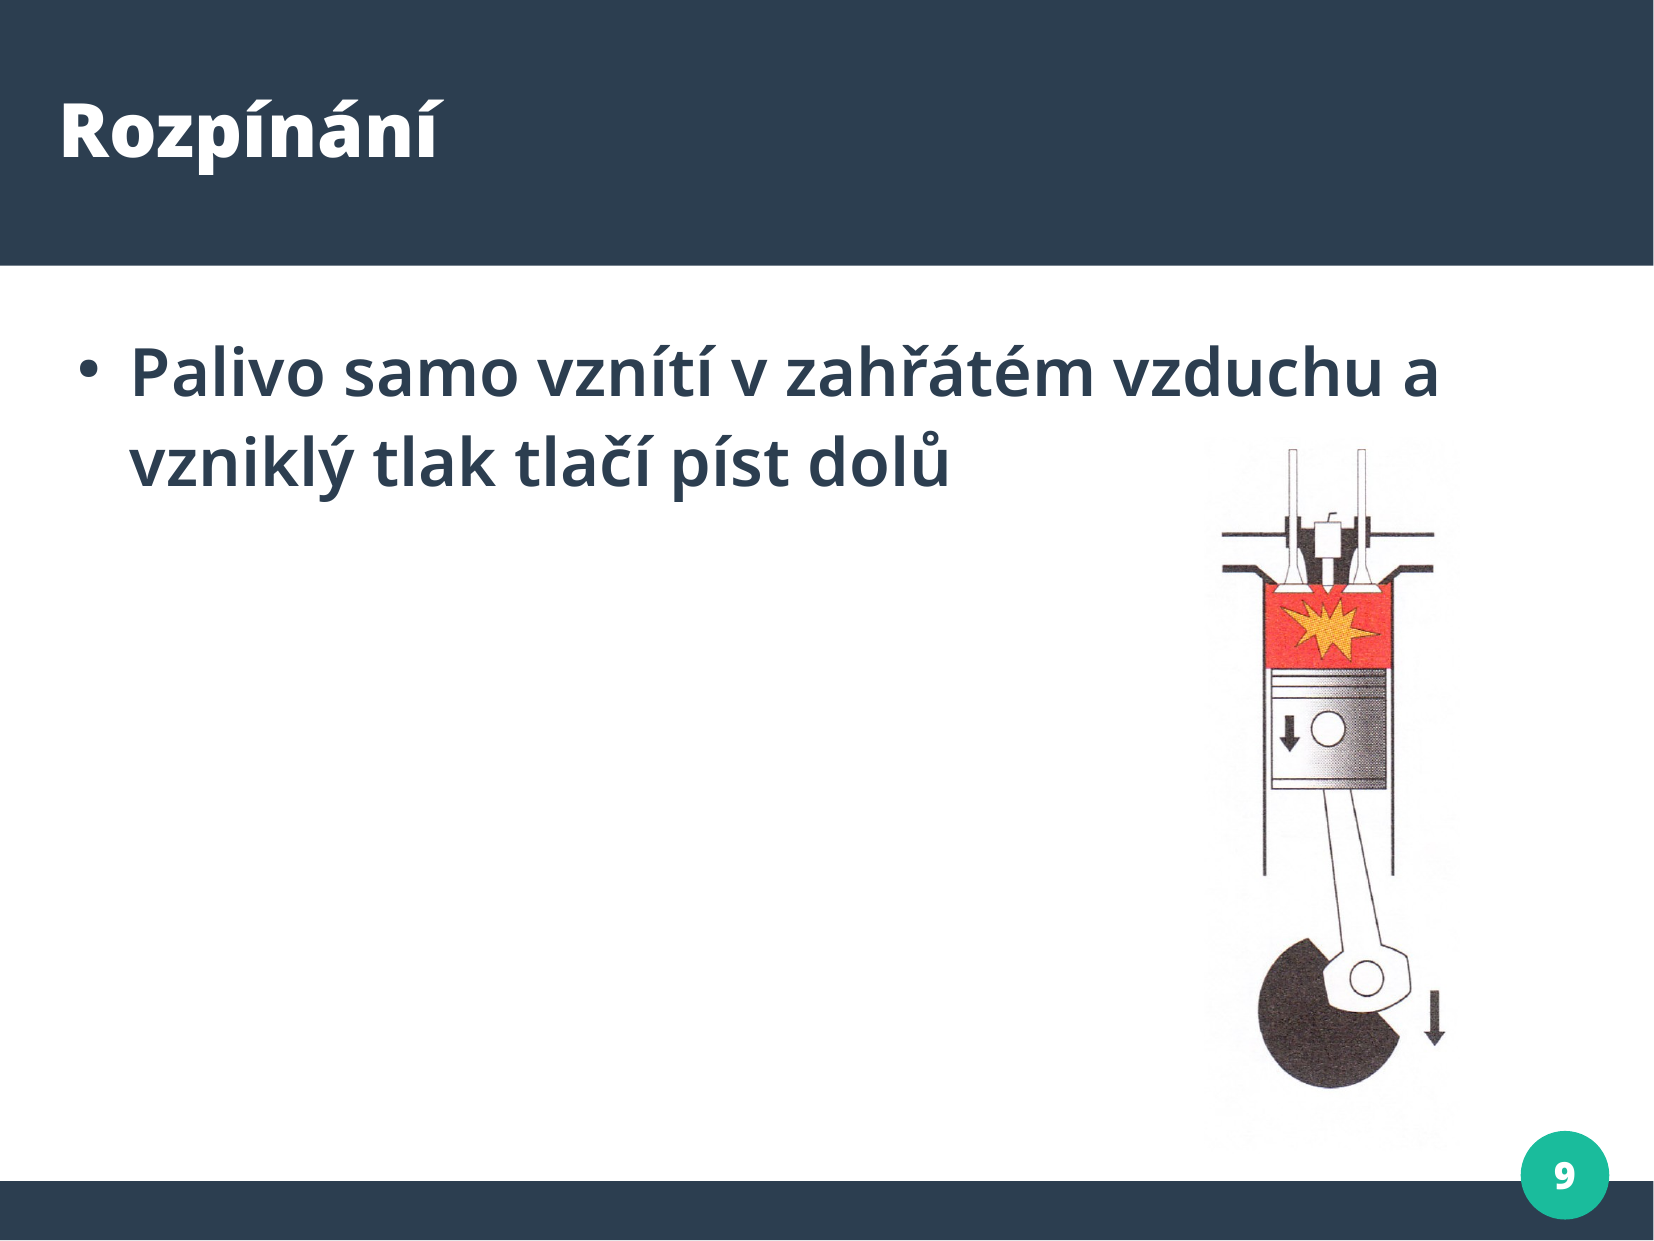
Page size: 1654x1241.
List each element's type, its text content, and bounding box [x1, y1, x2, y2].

list Palivo samo vznítí v zahřátém vzduchu a vzniklý tlak tlačí píst dolů [59, 324, 1595, 1152]
picture [1204, 437, 1460, 1158]
title Rozpínání [59, 49, 1595, 207]
